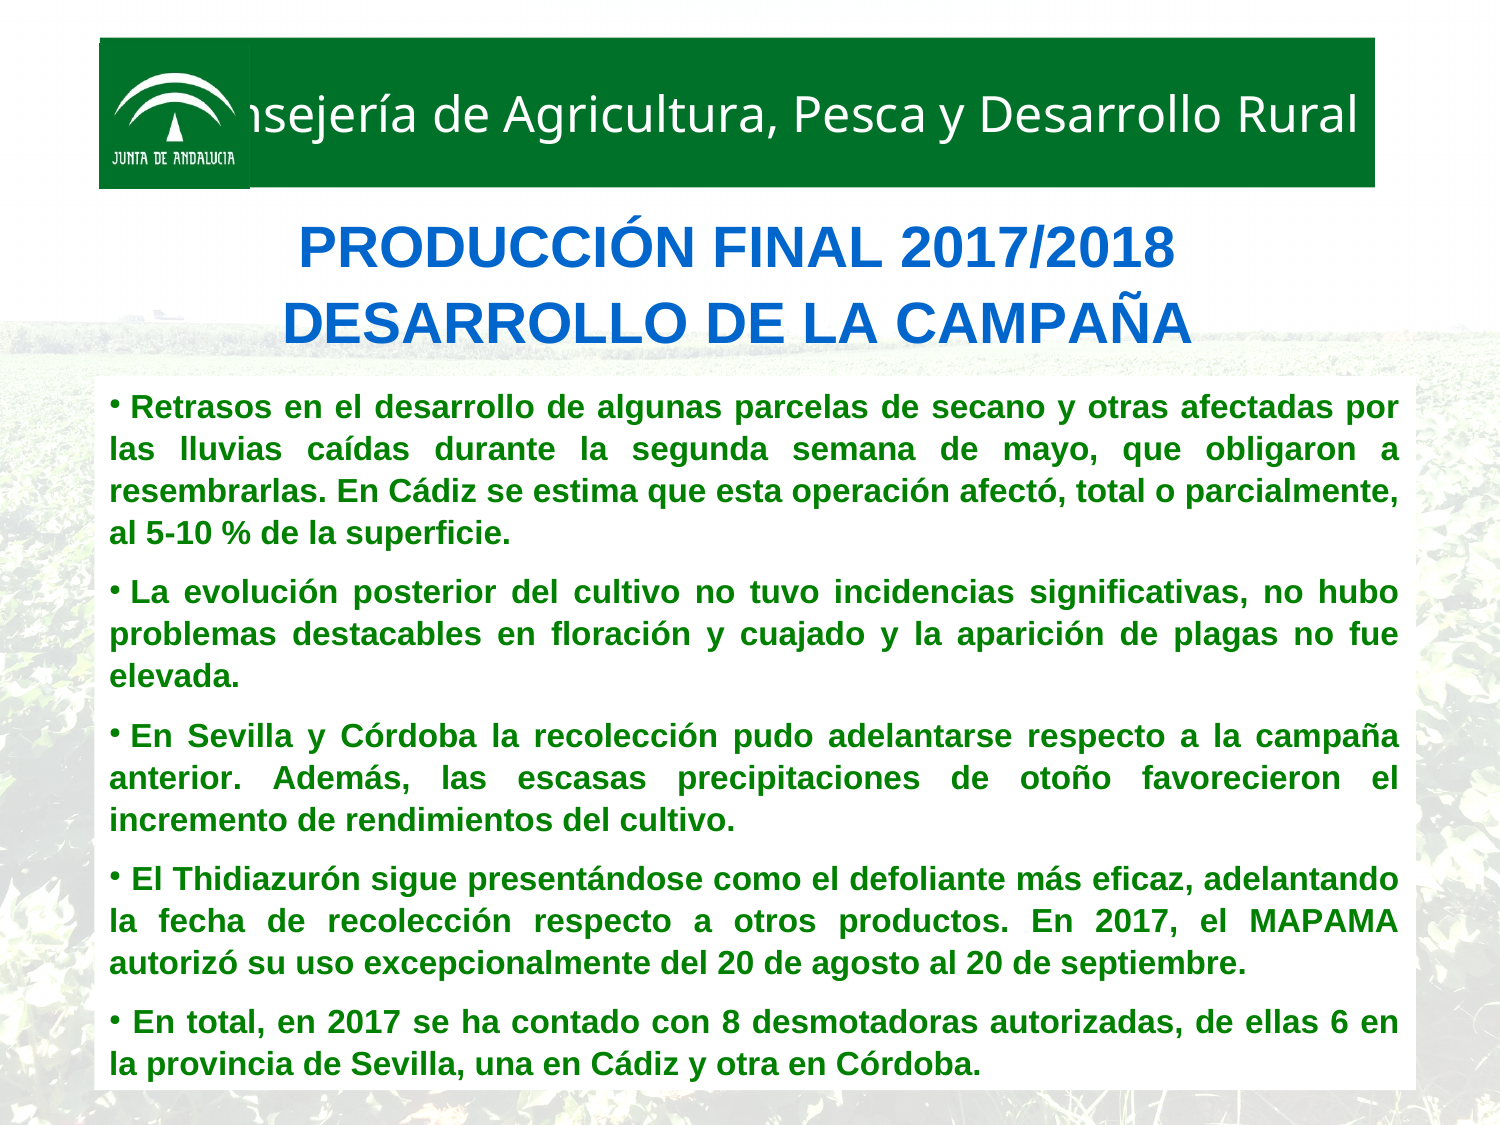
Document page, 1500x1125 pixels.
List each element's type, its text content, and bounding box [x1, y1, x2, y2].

list PRODUCCIÓN FINAL 2017/2018 DESARROLLO DE LA CAMPAÑA [99, 212, 1375, 400]
title Consejería de Agricultura, Pesca y Desarrollo Rural [99, 37, 1375, 188]
text_box Retrasos en el desarrollo de algunas parcelas de secano y otras afectadas por las lluvias caídas durante la segunda semana de mayo, que obligaron a resembrarlas. En Cádiz se estima que esta operación afectó, total o parcialmente, al 5-10 % de la superficie. La evolución posterior del cultivo no tuvo incidencias significativas, no hubo problemas destacables en floración y cuajado y la aparición de plagas no fue elevada. En Sevilla y Córdoba la recolección pudo adelantarse respecto a la campaña anterior. Además, las escasas precipitaciones de otoño favorecieron el incremento de rendimientos del cultivo. El Thidiazurón sigue presentándose como el defoliante más eficaz, adelantando la fecha de recolección respecto a otros productos. En 2017, el MAPAMA autorizó su uso excepcionalmente del 20 de agosto al 20 de septiembre. En total, en 2017 se ha contado con 8 desmotadoras autorizadas, de ellas 6 en la provincia de Sevilla, una en Cádiz y otra en Córdoba. [94, 375, 1416, 1091]
picture [0, 0, 1500, 1125]
